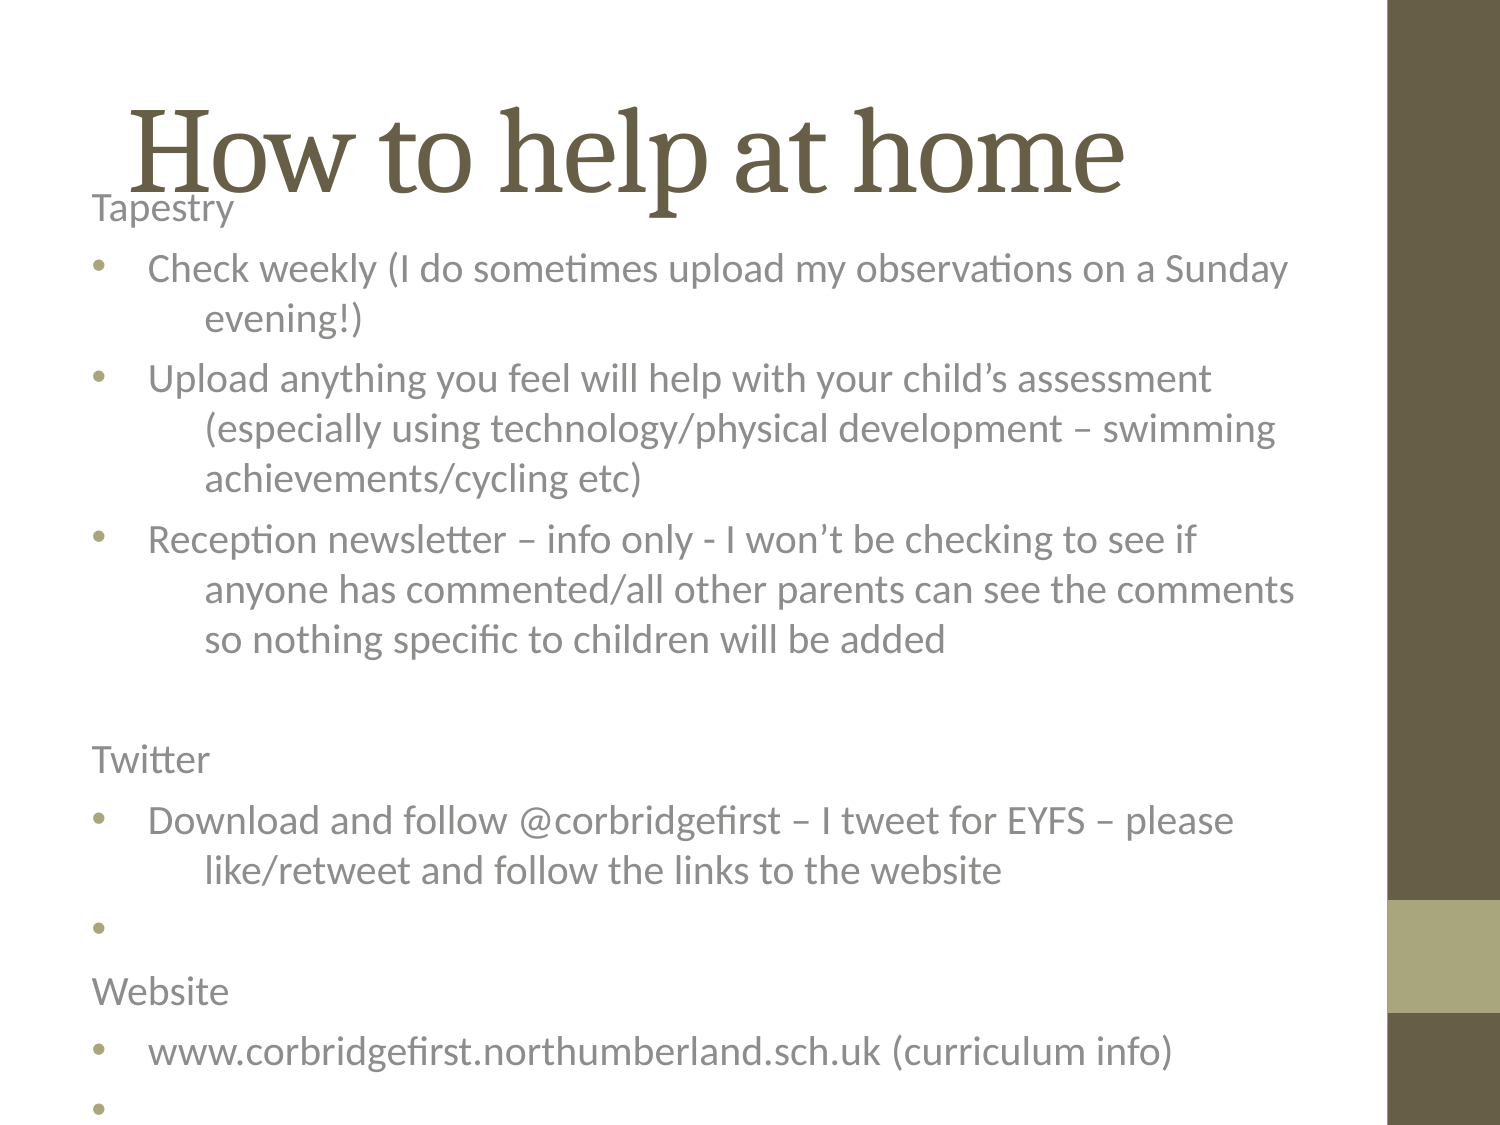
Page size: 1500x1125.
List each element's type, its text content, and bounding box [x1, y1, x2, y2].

subtitle Tapestry Check weekly (I do sometimes upload my observations on a Sunday evening!) Upload anything you feel will help with your child’s assessment (especially using technology/physical development – swimming achievements/cycling etc) Reception newsletter – info only - I won’t be checking to see if anyone has commented/all other parents can see the comments so nothing specific to children will be added Twitter Download and follow @corbridgefirst – I tweet for EYFS – please like/retweet and follow the links to the website Website www.corbridgefirst.northumberland.sch.uk (curriculum info) [76, 172, 1341, 1095]
title How to help at home [112, 62, 1388, 185]
